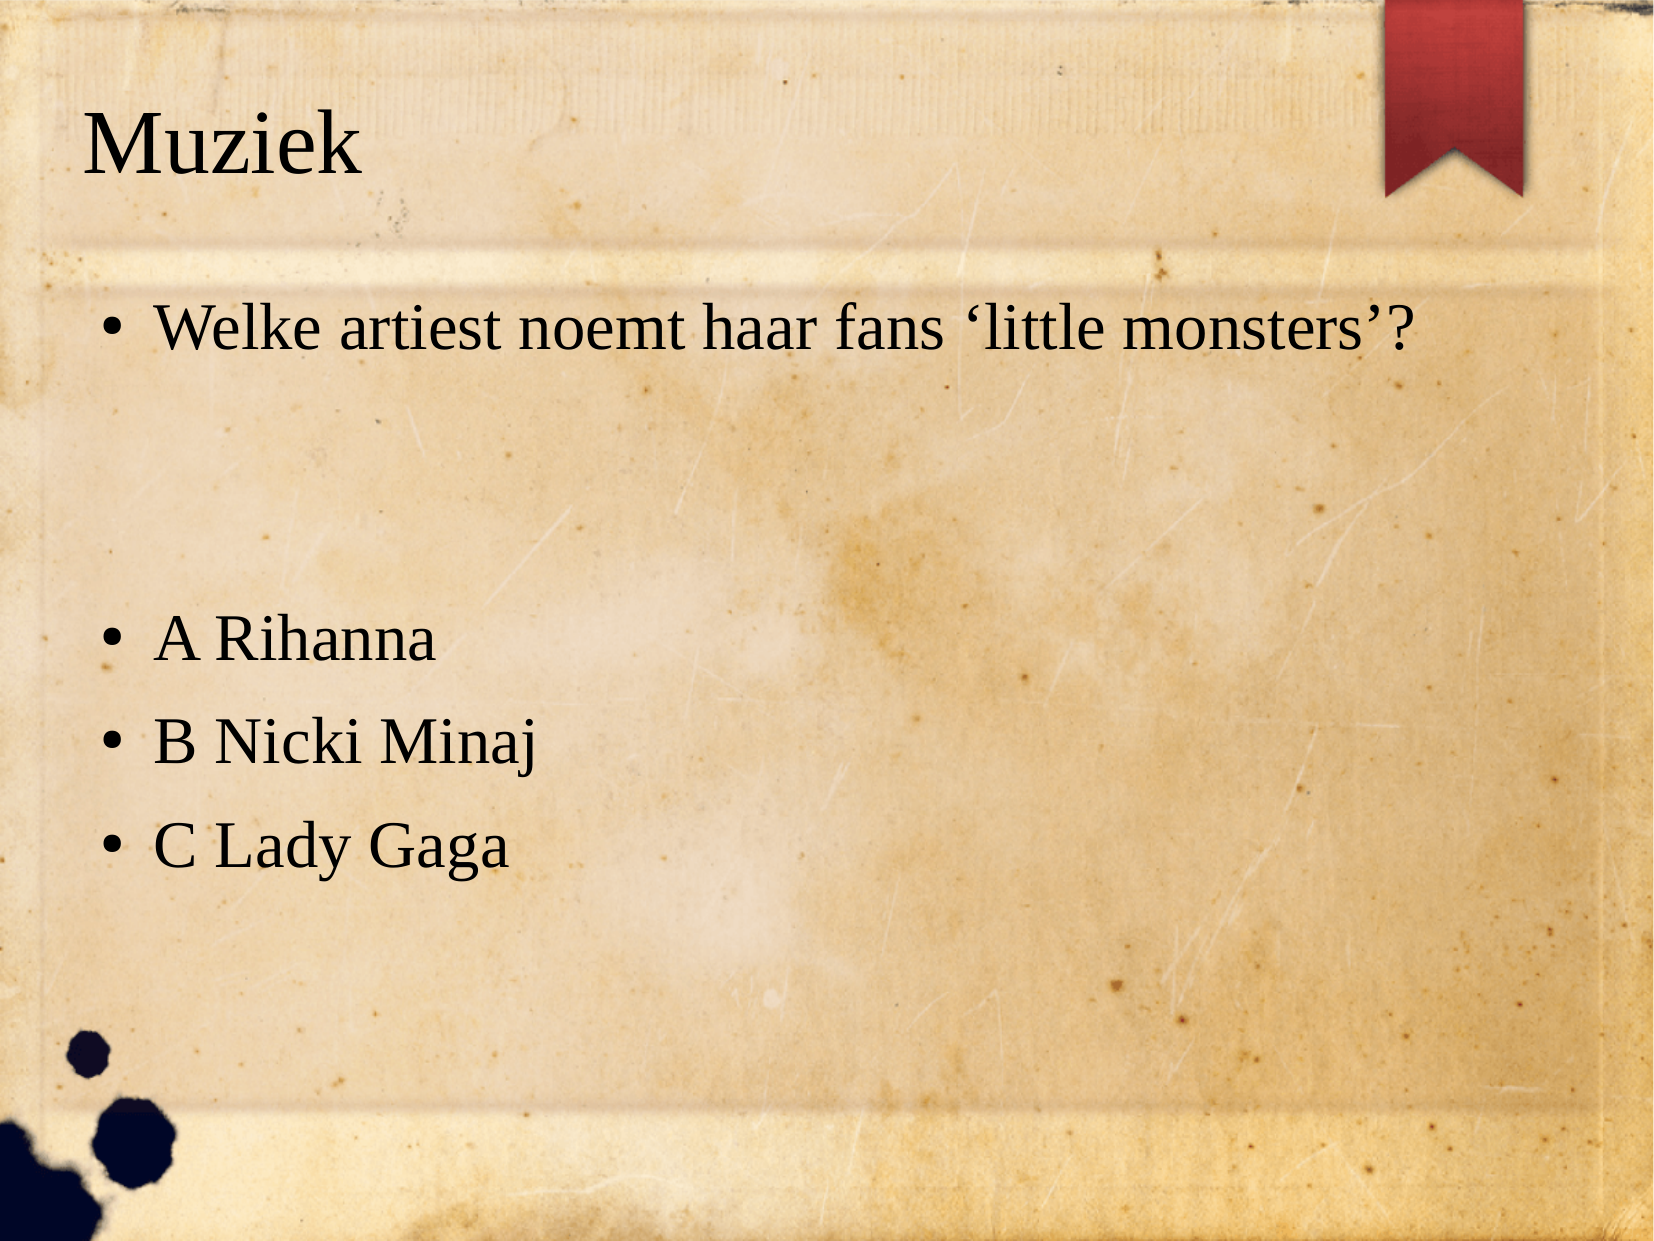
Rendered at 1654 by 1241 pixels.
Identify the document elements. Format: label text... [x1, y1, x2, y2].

list Welke artiest noemt haar fans ‘little monsters’? A Rihanna B Nicki Minaj C Lady Gaga [82, 290, 1538, 1010]
picture [0, 0, 1654, 1241]
title Muziek [82, 49, 1347, 237]
